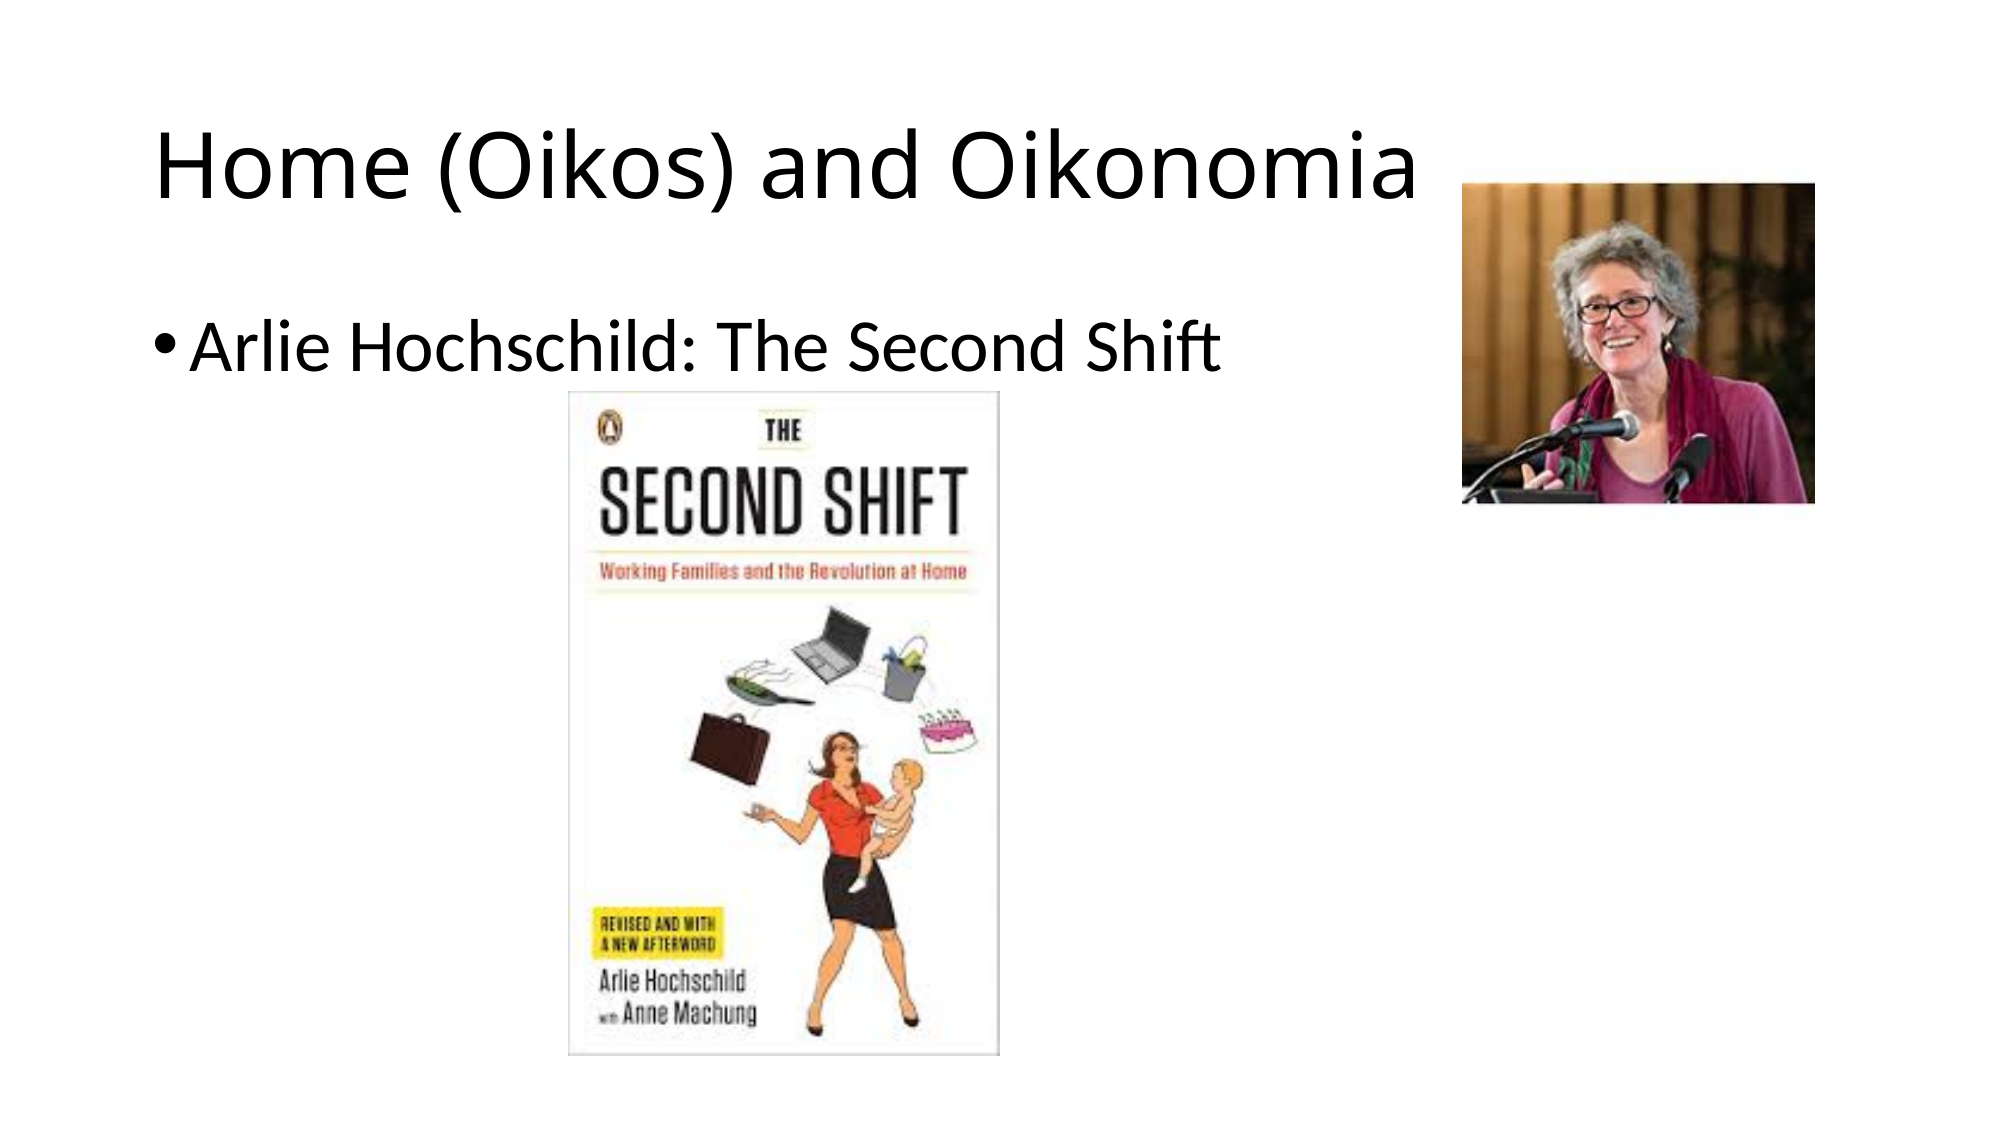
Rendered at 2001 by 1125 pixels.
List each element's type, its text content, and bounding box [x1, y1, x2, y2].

picture [1462, 168, 1815, 521]
picture [568, 391, 1000, 1056]
list Arlie Hochschild: The Second Shift [137, 299, 1863, 1014]
title Home (Oikos) and Oikonomia [137, 59, 1863, 278]
